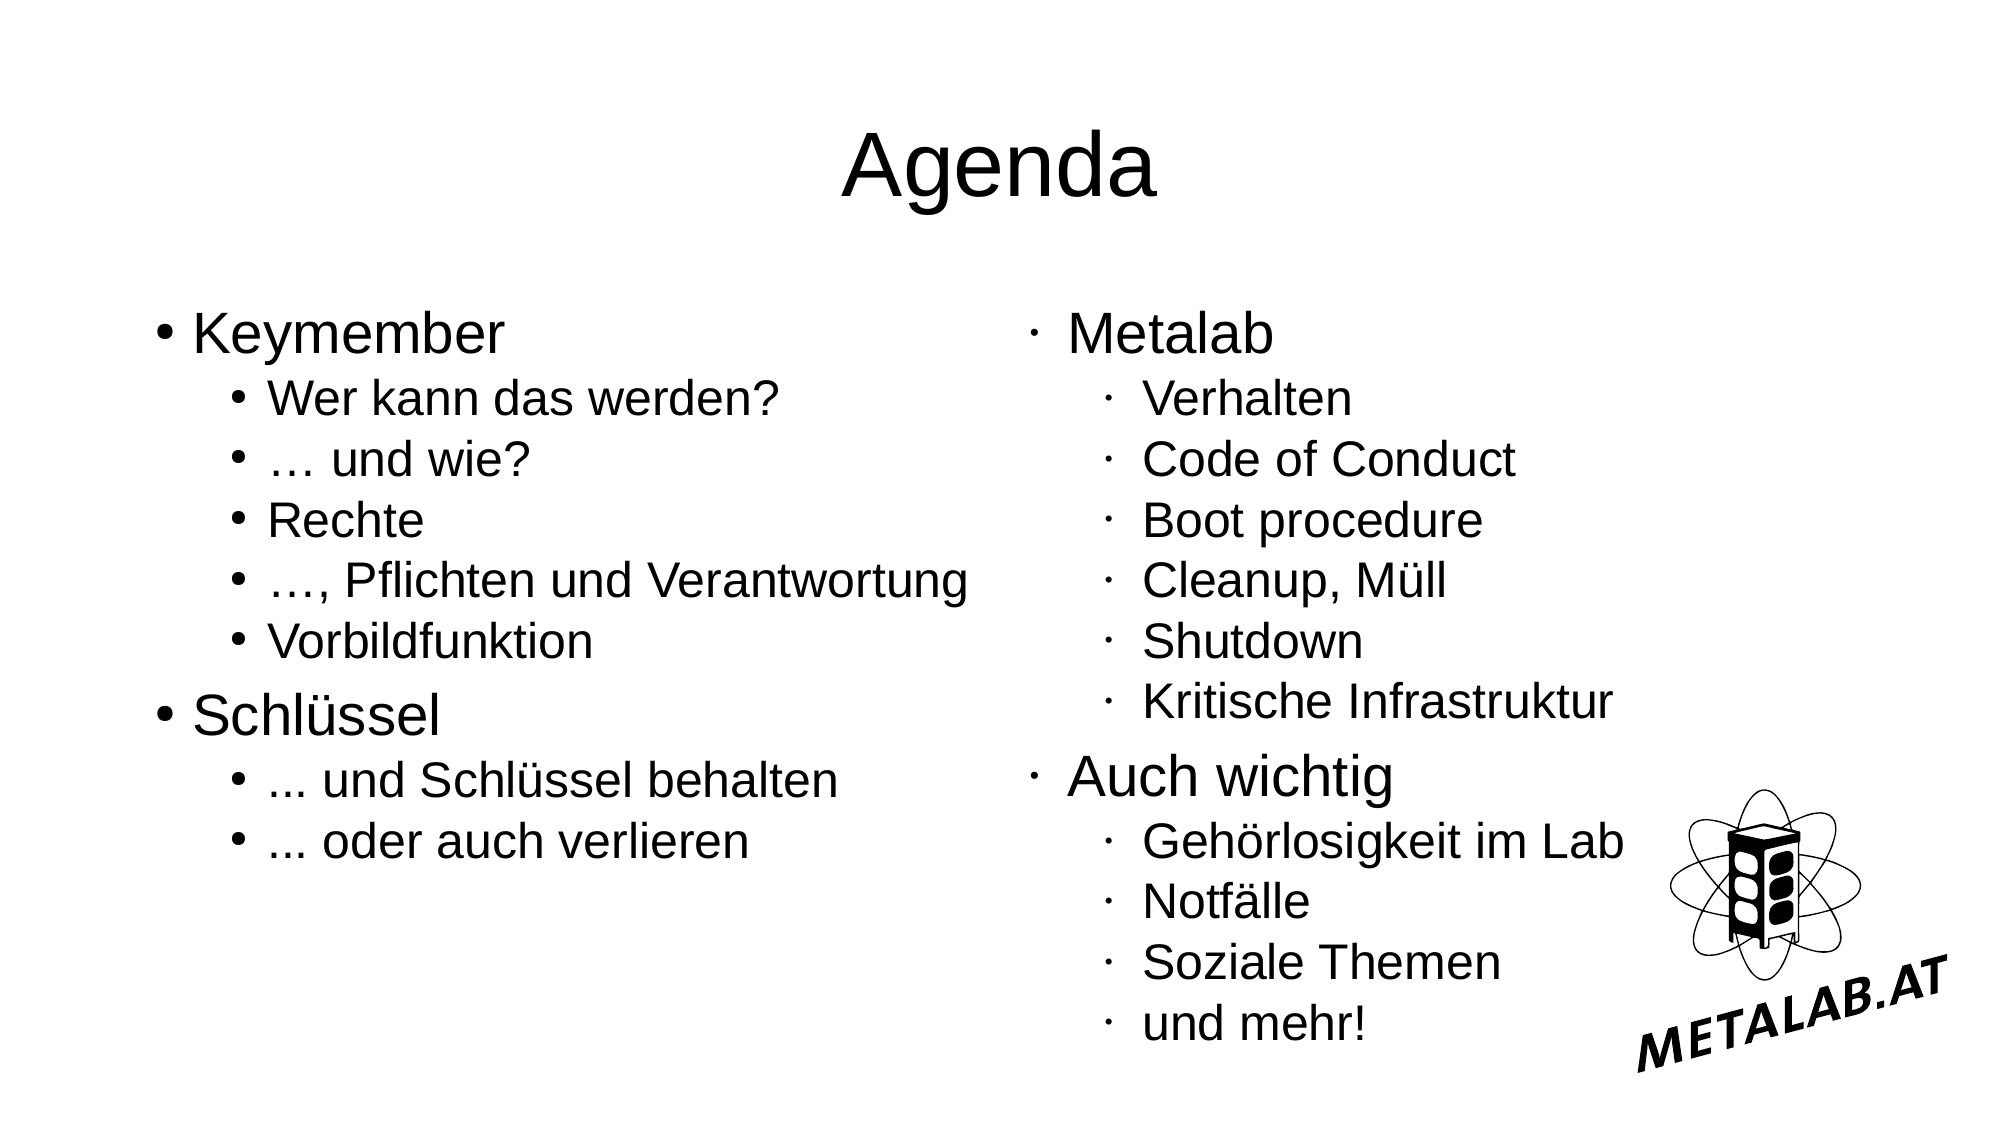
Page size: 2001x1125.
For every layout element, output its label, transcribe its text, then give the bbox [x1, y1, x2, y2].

list Keymember Wer kann das werden? … und wie? Rechte …, Pflichten und Verantwortung Vorbildfunktion Schlüssel ... und Schlüssel behalten ... oder auch verlieren [137, 299, 988, 1014]
list Metalab Verhalten Code of Conduct Boot procedure Cleanup, Müll Shutdown Kritische Infrastruktur Auch wichtig Gehörlosigkeit im Lab Notfälle Soziale Themen und mehr! [1012, 299, 1863, 1125]
title Agenda [137, 59, 1863, 278]
